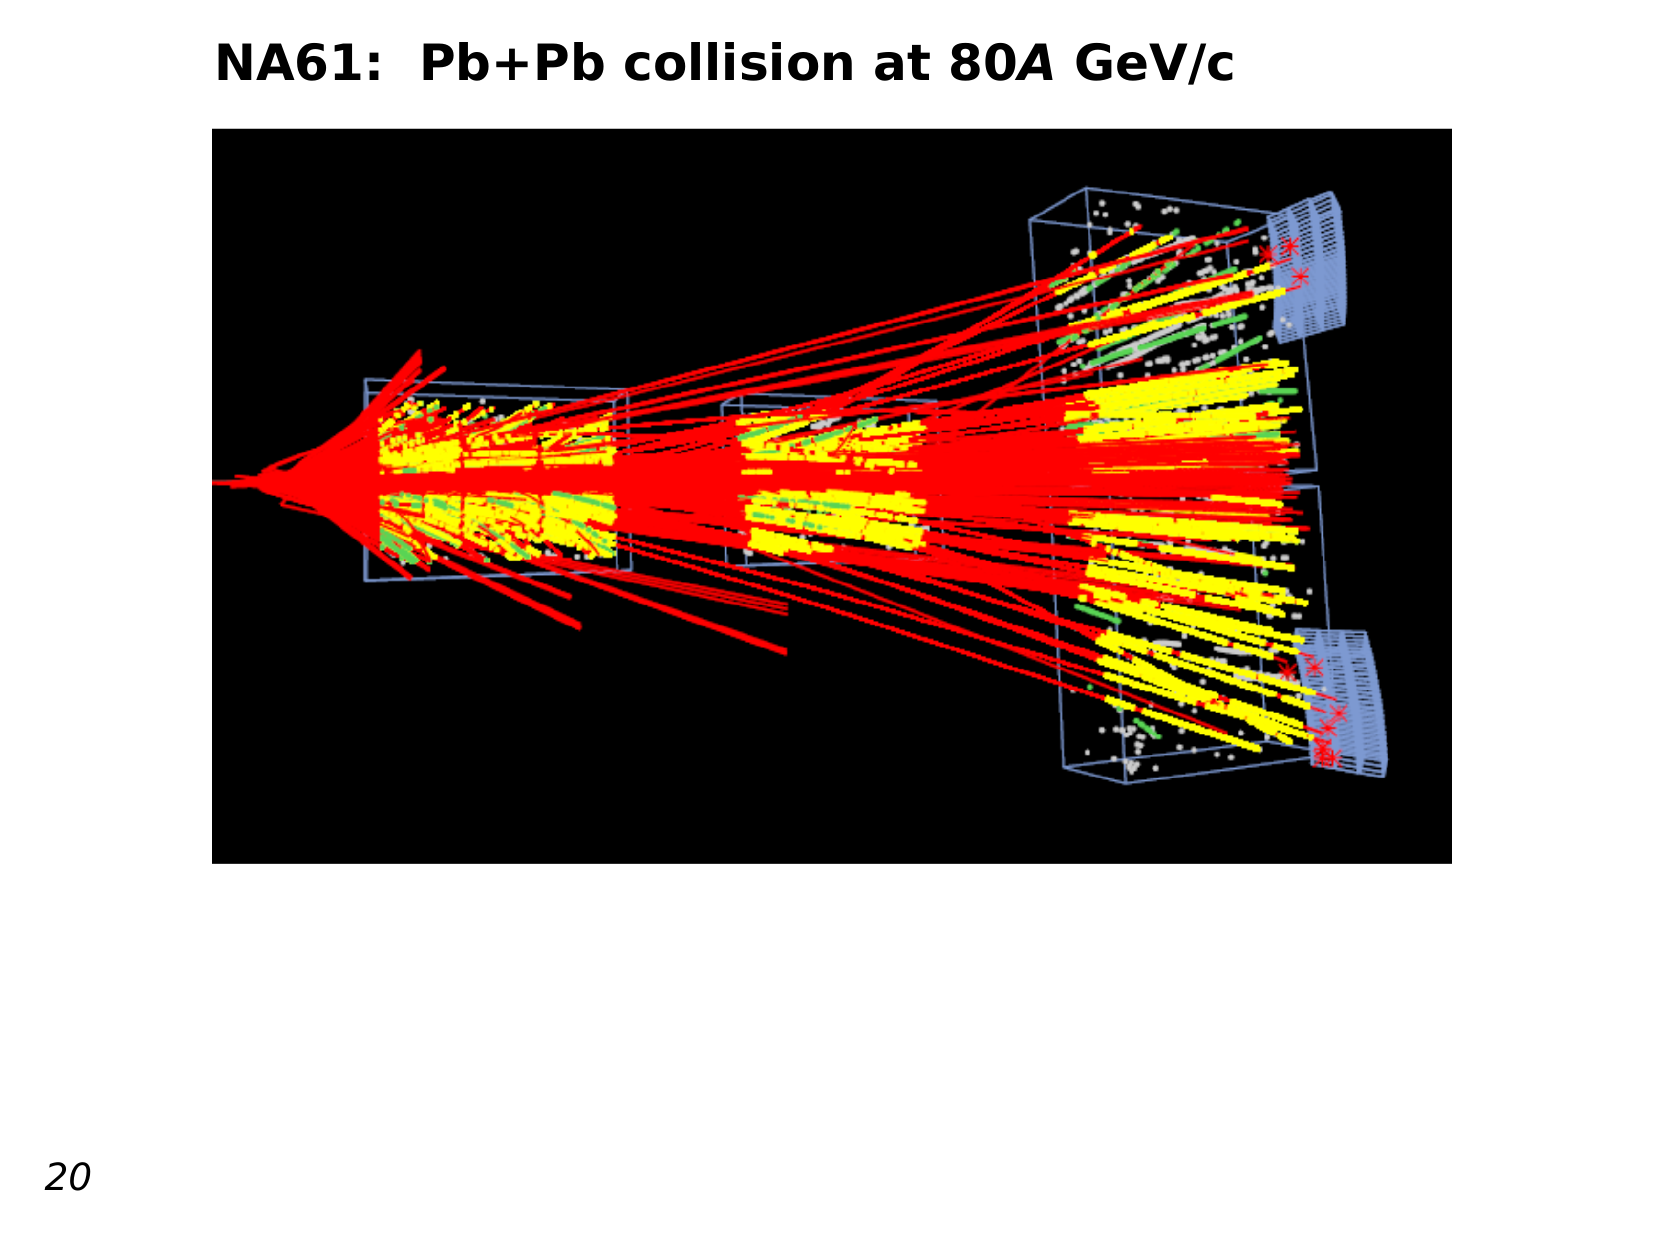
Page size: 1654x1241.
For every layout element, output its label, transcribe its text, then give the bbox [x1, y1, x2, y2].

picture [211, 128, 1452, 864]
text_box NA61: Pb+Pb collision at 80A GeV/c [214, 33, 1237, 93]
